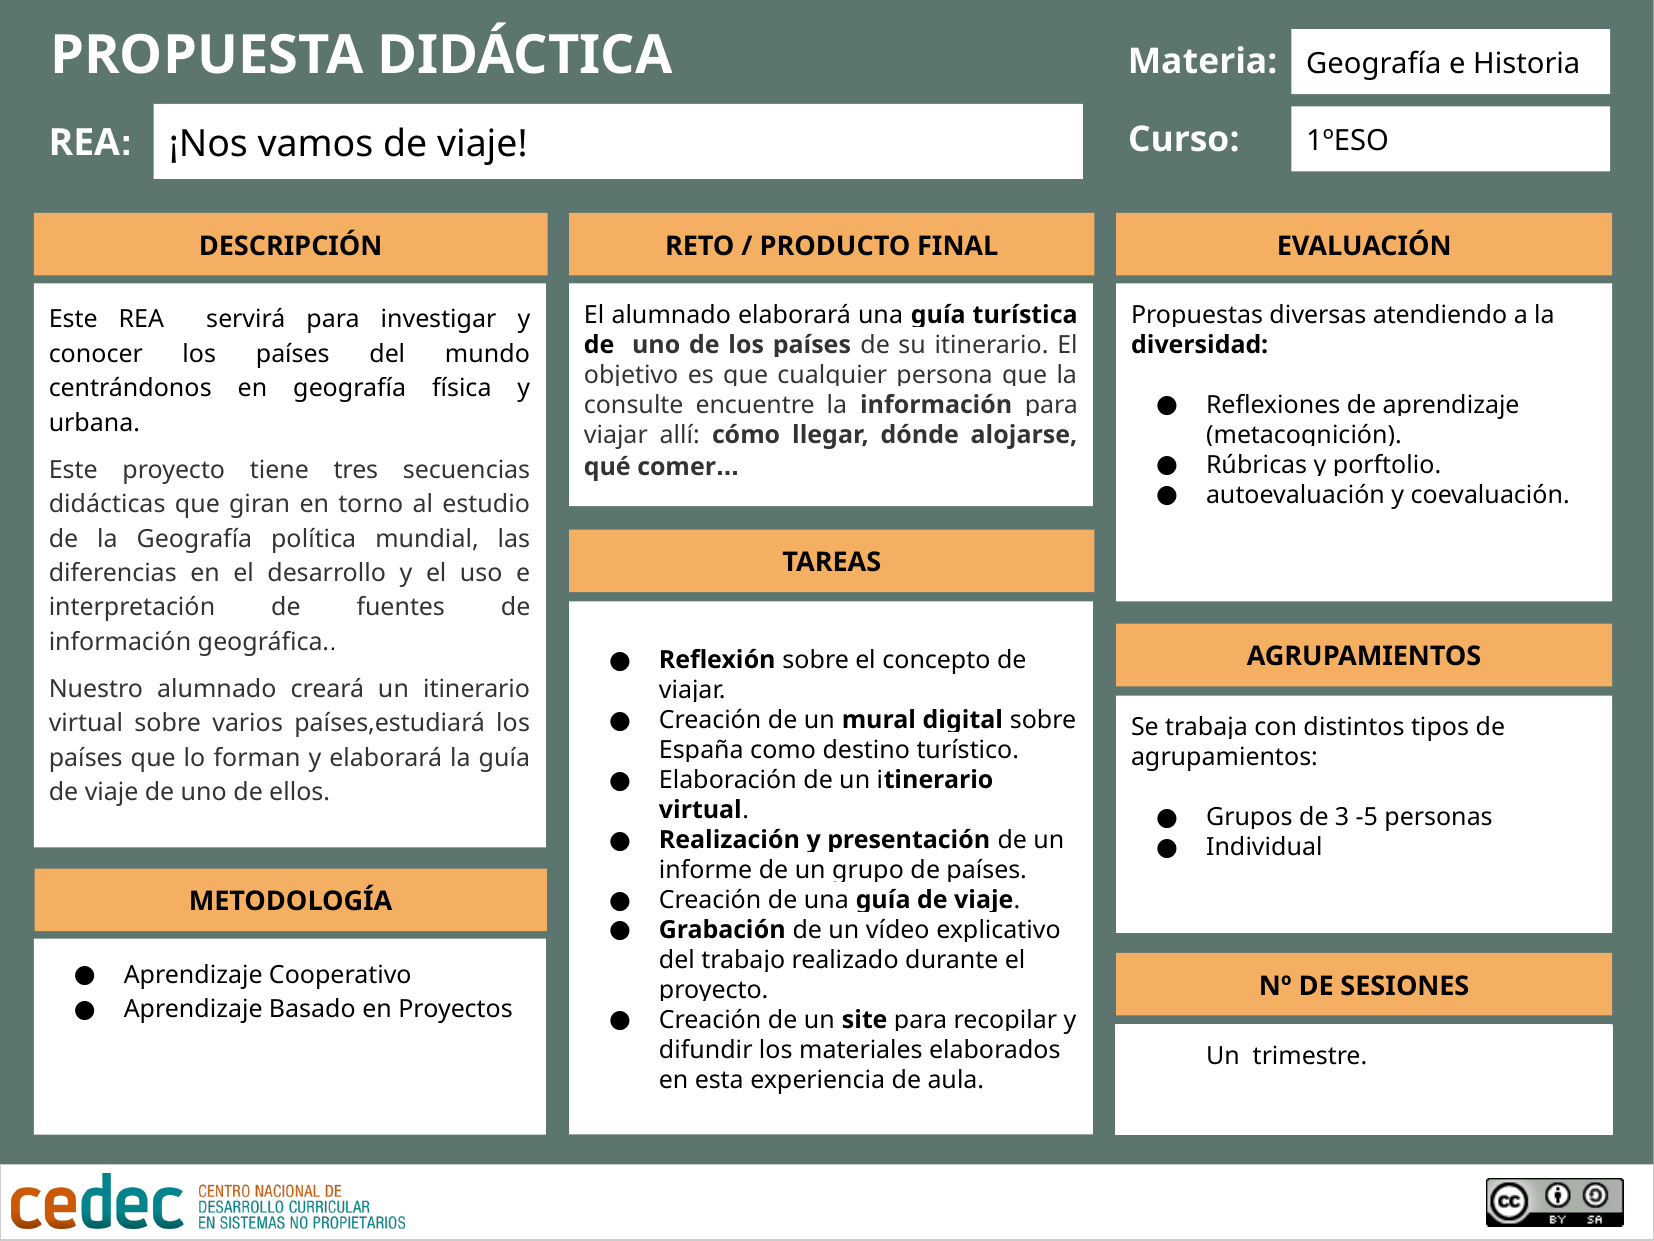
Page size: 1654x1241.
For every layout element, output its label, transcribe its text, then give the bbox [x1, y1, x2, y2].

text_box Nº DE SESIONES [1116, 952, 1613, 1016]
picture [1486, 1178, 1624, 1227]
text_box DESCRIPCIÓN [33, 212, 548, 276]
picture [11, 1173, 405, 1229]
text_box Reflexión sobre el concepto de viajar. Creación de un mural digital sobre España como destino turístico. Elaboración de un itinerario virtual. Realización y presentación de un informe de un grupo de países. Creación de una guía de viaje. Grabación de un vídeo explicativo del trabajo realizado durante el proyecto. Creación de un site para recopilar y difundir los materiales elaborados en esta experiencia de aula. [569, 601, 1093, 1135]
text_box RETO / PRODUCTO FINAL [569, 212, 1095, 276]
text_box Se trabaja con distintos tipos de agrupamientos: Grupos de 3 -5 personas Individual [1116, 695, 1613, 933]
text_box Este REA servirá para investigar y conocer los países del mundo centrándonos en geografía física y urbana. Este proyecto tiene tres secuencias didácticas que giran en torno al estudio de la Geografía política mundial, las diferencias en el desarrollo y el uso e interpretación de fuentes de información geográfica.. Nuestro alumnado creará un itinerario virtual sobre varios países,estudiará los países que lo forman y elaborará la guía de viaje de uno de ellos. [33, 283, 546, 848]
text_box [0, 1164, 1654, 1241]
text_box Propuestas diversas atendiendo a la diversidad: Reflexiones de aprendizaje (metacognición). Rúbricas y porftolio. autoevaluación y coevaluación. [1116, 283, 1613, 602]
text_box 1ºESO [1291, 106, 1611, 172]
text_box Aprendizaje Cooperativo Aprendizaje Basado en Proyectos [33, 938, 546, 1135]
text_box Geografía e Historia [1291, 29, 1611, 95]
text_box PROPUESTA DIDÁCTICA [35, 11, 697, 110]
text_box ¡Nos vamos de viaje! [153, 103, 1083, 179]
text_box Curso: [1113, 109, 1303, 173]
text_box EVALUACIÓN [1116, 212, 1613, 276]
text_box TAREAS [569, 529, 1095, 593]
text_box METODOLOGÍA [34, 868, 547, 932]
text_box REA: [33, 110, 153, 174]
text_box Un trimestre. [1116, 1024, 1613, 1135]
text_box Materia: [1113, 30, 1291, 94]
text_box El alumnado elaborará una guía turística de uno de los países de su itinerario. El objetivo es que cualquier persona que la consulte encuentre la información para viajar allí: cómo llegar, dónde alojarse, qué comer... [569, 283, 1093, 507]
text_box AGRUPAMIENTOS [1116, 623, 1613, 687]
